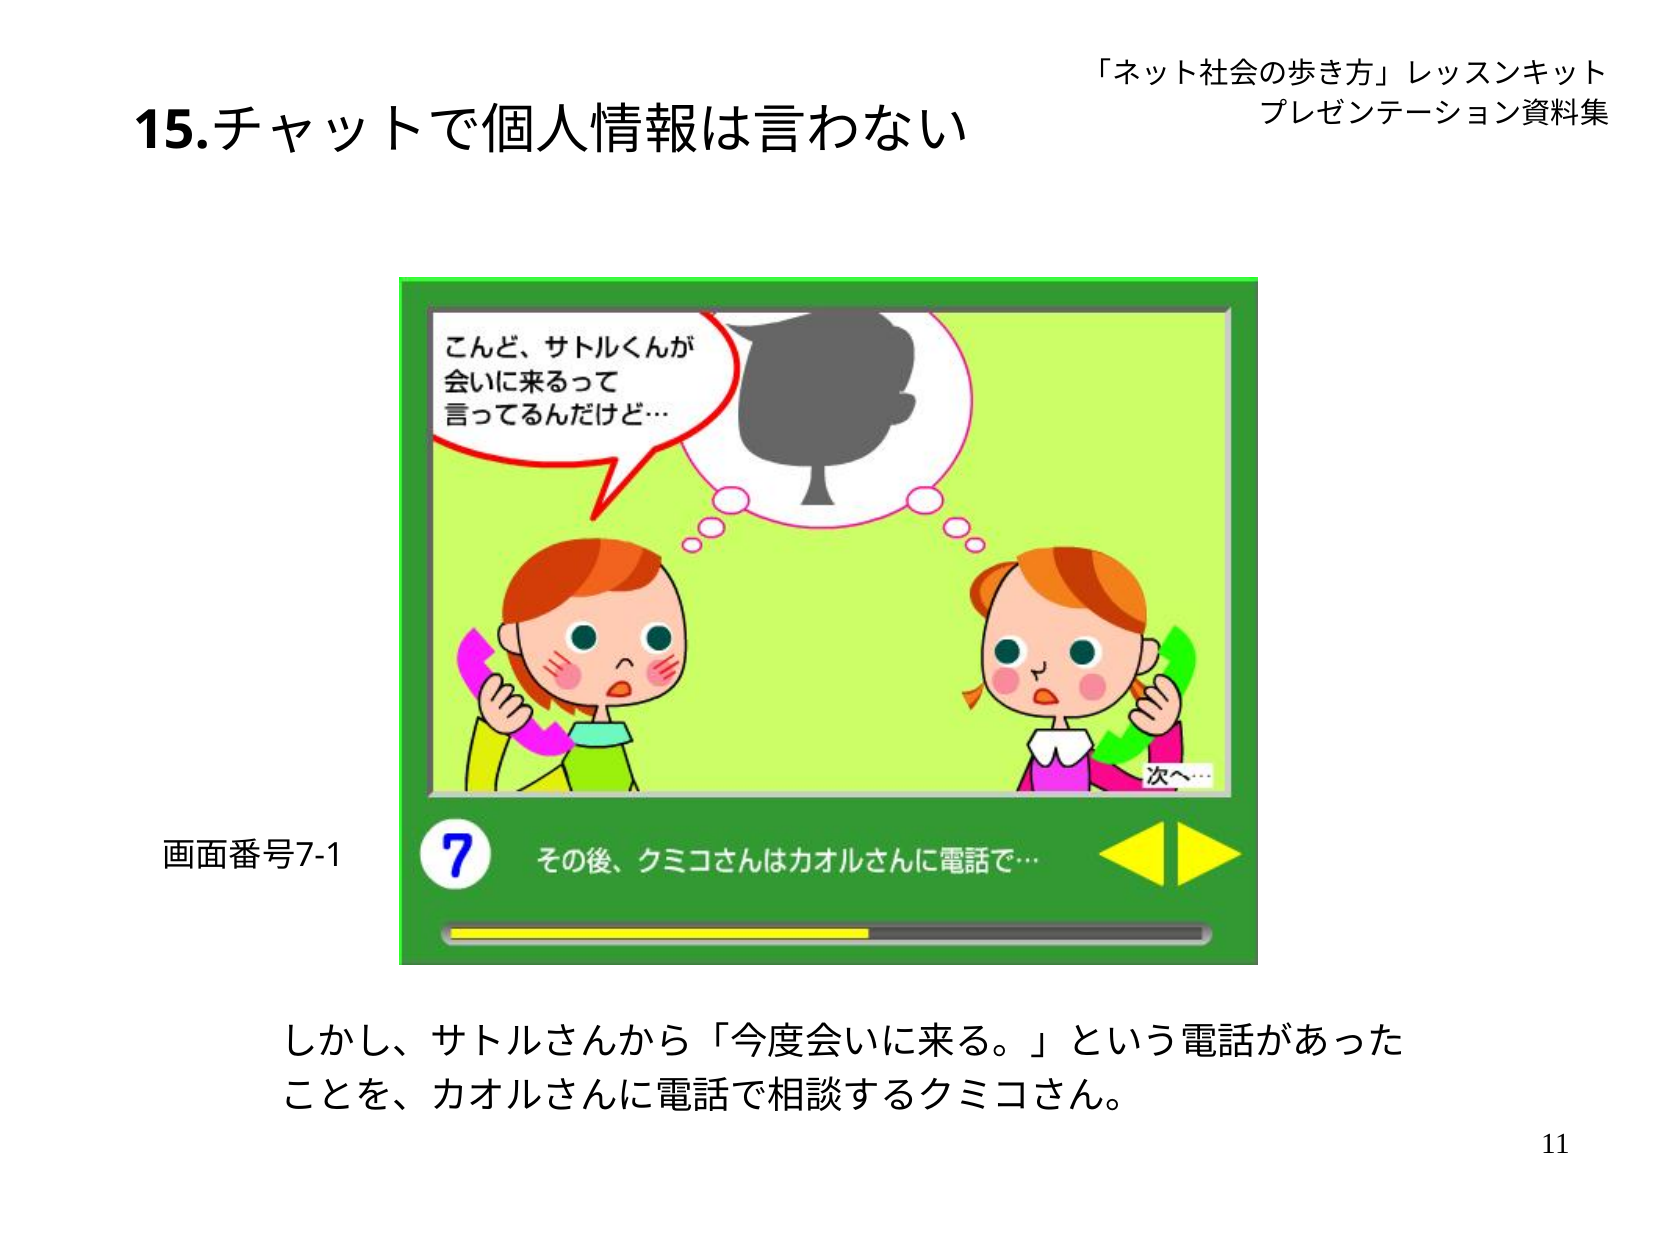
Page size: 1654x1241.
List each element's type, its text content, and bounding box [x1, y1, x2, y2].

text_box 画面番号7-1 [147, 826, 384, 882]
text_box 15.チャットで個人情報は言わない [118, 88, 1241, 169]
text_box 「ネット社会の歩き方」レッスンキット プレゼンテーション資料集 [1062, 44, 1625, 139]
picture [399, 277, 1258, 965]
text_box しかし、サトルさんから「今度会いに来る。」という電話があったことを、カオルさんに電話で相談するクミコさん。 [265, 1003, 1447, 1128]
